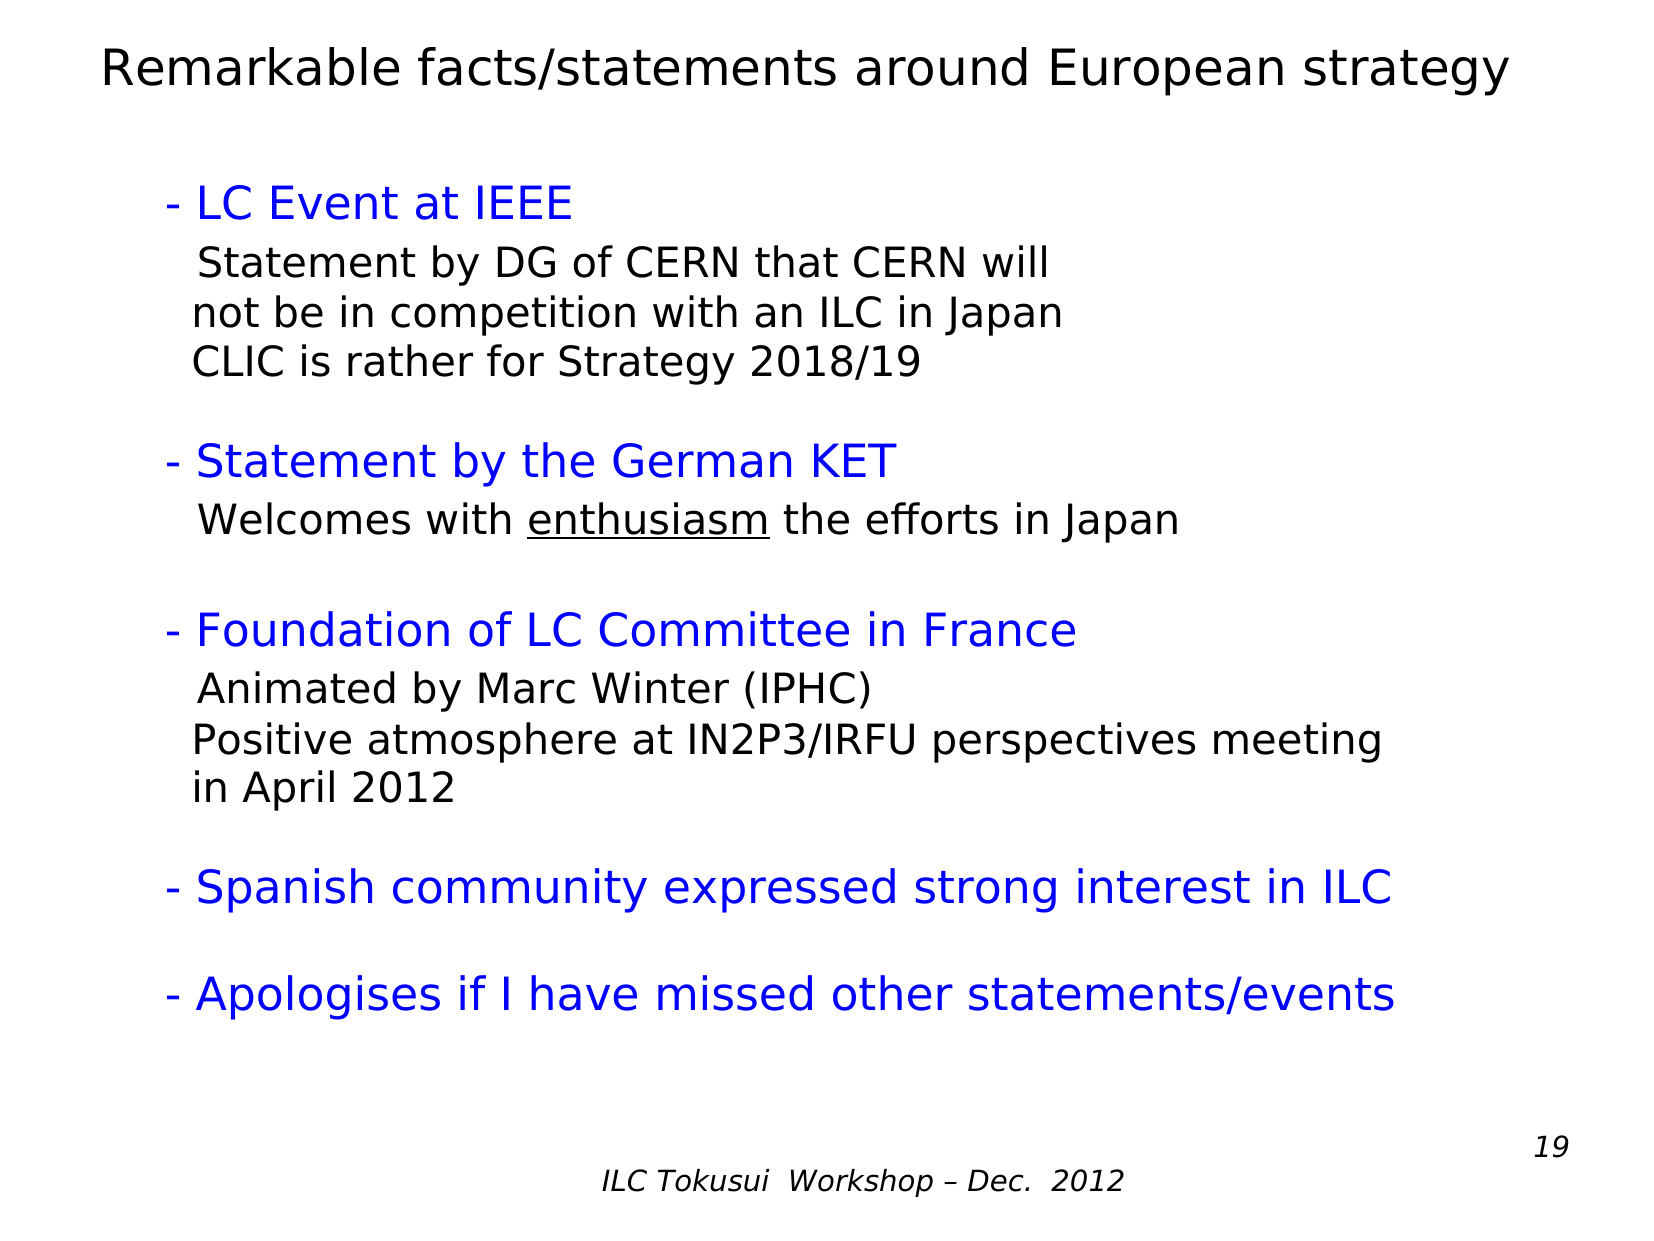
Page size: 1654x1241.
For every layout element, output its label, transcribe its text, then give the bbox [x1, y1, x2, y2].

text_box - LC Event at IEEE Statement by DG of CERN that CERN will not be in competition with an ILC in Japan CLIC is rather for Strategy 2018/19 - Statement by the German KET Welcomes with enthusiasm the efforts in Japan - Foundation of LC Committee in France Animated by Marc Winter (IPHC) Positive atmosphere at IN2P3/IRFU perspectives meeting in April 2012 - Spanish community expressed strong interest in ILC - Apologises if I have missed other statements/events [150, 170, 1491, 1029]
text_box Remarkable facts/statements around European strategy [85, 31, 1522, 105]
